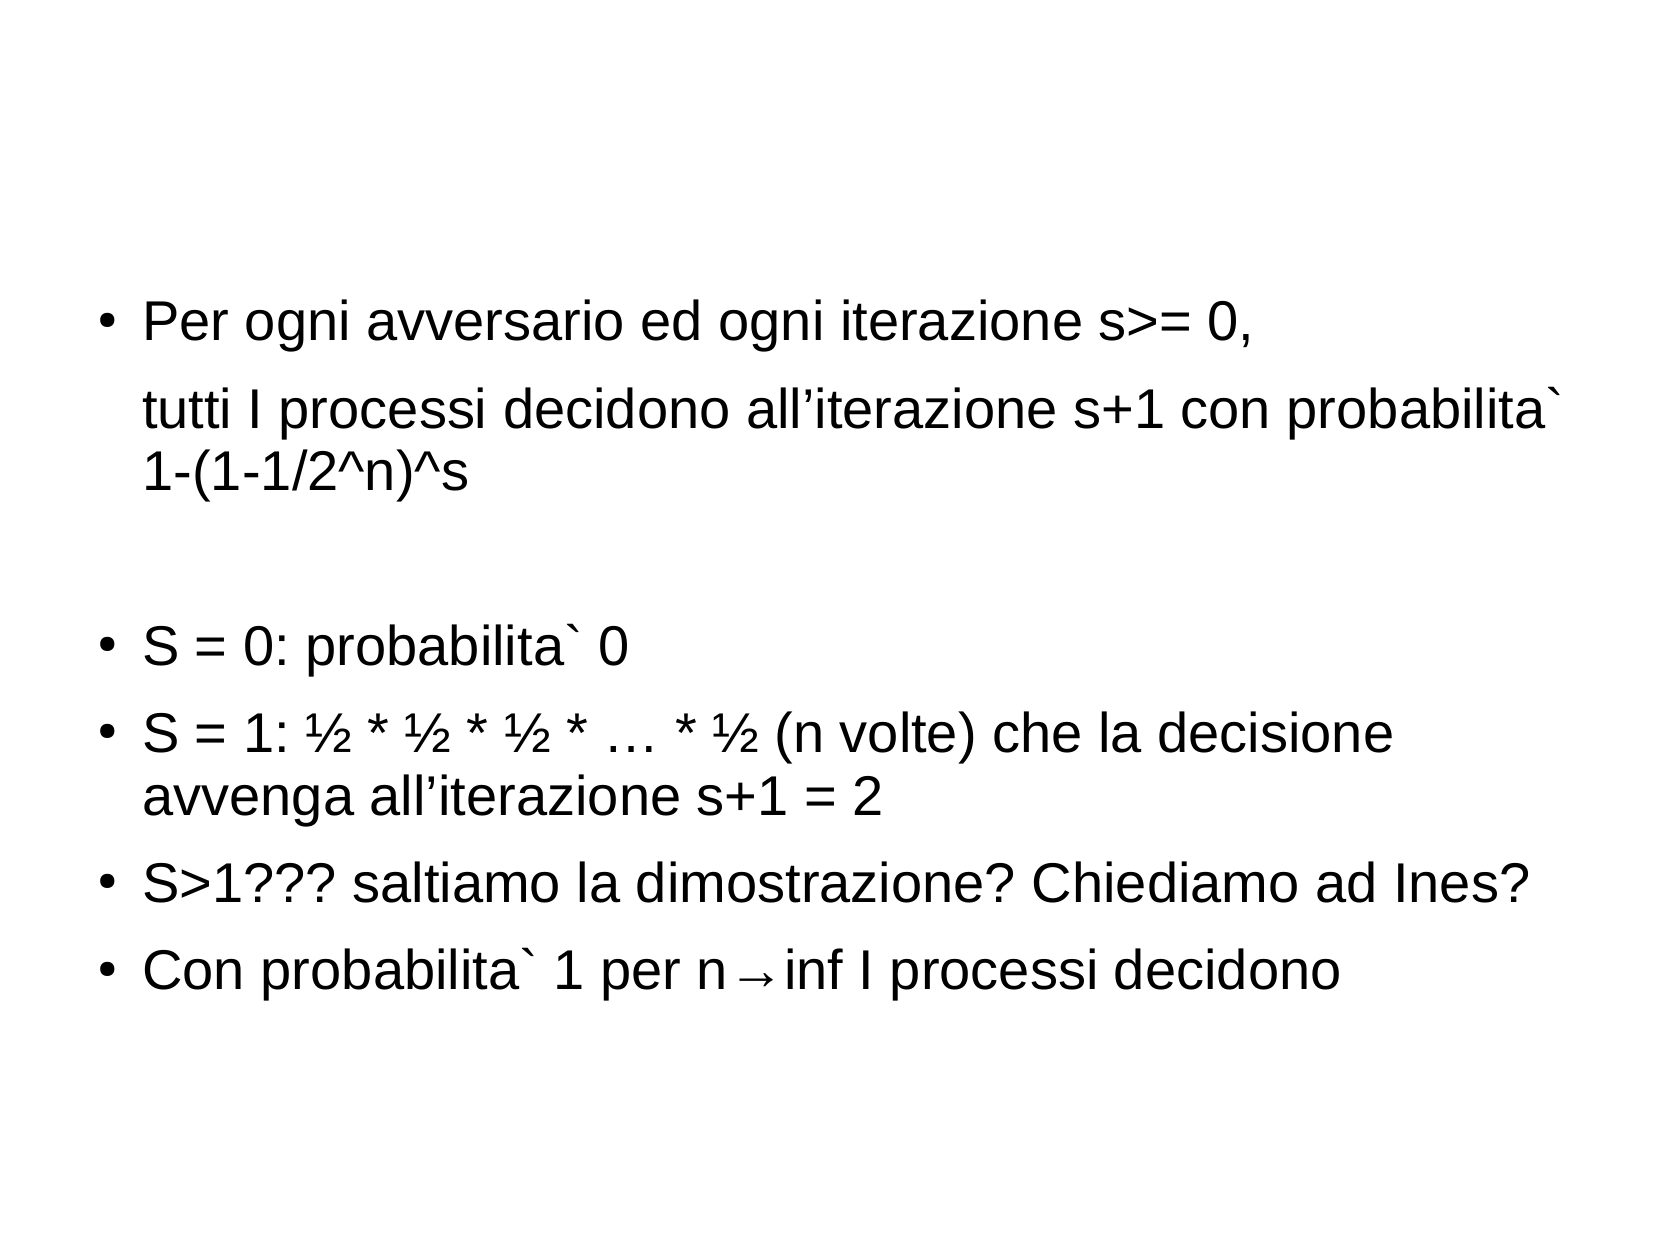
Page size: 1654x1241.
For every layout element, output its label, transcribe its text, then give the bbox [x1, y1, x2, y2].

list Per ogni avversario ed ogni iterazione s>= 0, tutti I processi decidono all’iterazione s+1 con probabilita` 1-(1-1/2^n)^s S = 0: probabilita` 0 S = 1: ½ * ½ * ½ * … * ½ (n volte) che la decisione avvenga all’iterazione s+1 = 2 S>1??? saltiamo la dimostrazione? Chiediamo ad Ines? Con probabilita` 1 per n→inf I processi decidono [82, 290, 1571, 1010]
